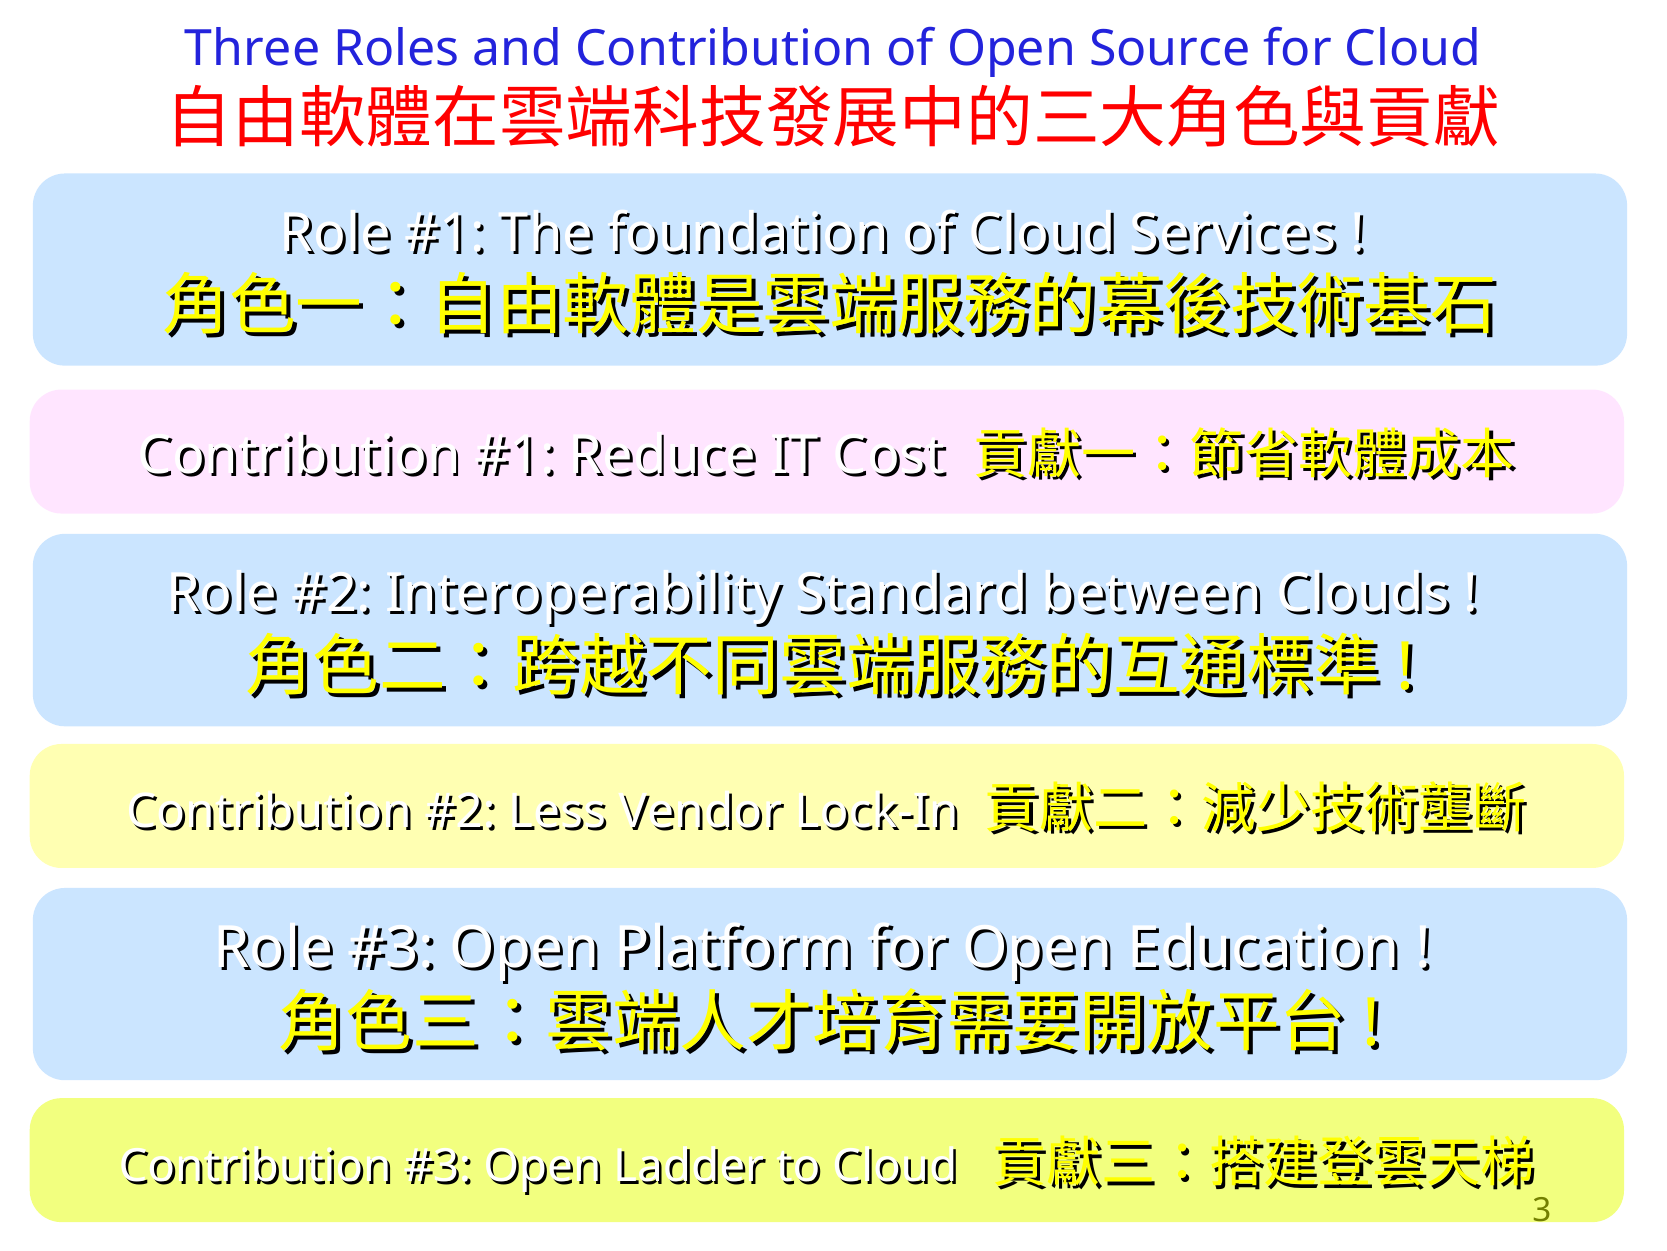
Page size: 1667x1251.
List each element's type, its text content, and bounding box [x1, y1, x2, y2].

text_box Three Roles and Contribution of Open Source for Cloud 自由軟體在雲端科技發展中的三大角色與貢獻 [0, 7, 1667, 193]
text_box Contribution #3: Open Ladder to Cloud 貢獻三：搭建登雲天梯 [29, 1098, 1625, 1223]
text_box Role #2: Interoperability Standard between Clouds ! 角色二：跨越不同雲端服務的互通標準! [32, 533, 1628, 727]
text_box Role #3: Open Platform for Open Education ! 角色三：雲端人才培育需要開放平台! [32, 887, 1628, 1081]
text_box Role #1: The foundation of Cloud Services ! 角色一：自由軟體是雲端服務的幕後技術基石 [32, 193, 1628, 366]
text_box Contribution #1: Reduce IT Cost 貢獻一：節省軟體成本 [29, 389, 1625, 514]
text_box Contribution #2: Less Vendor Lock-In 貢獻二：減少技術壟斷 [29, 743, 1625, 868]
